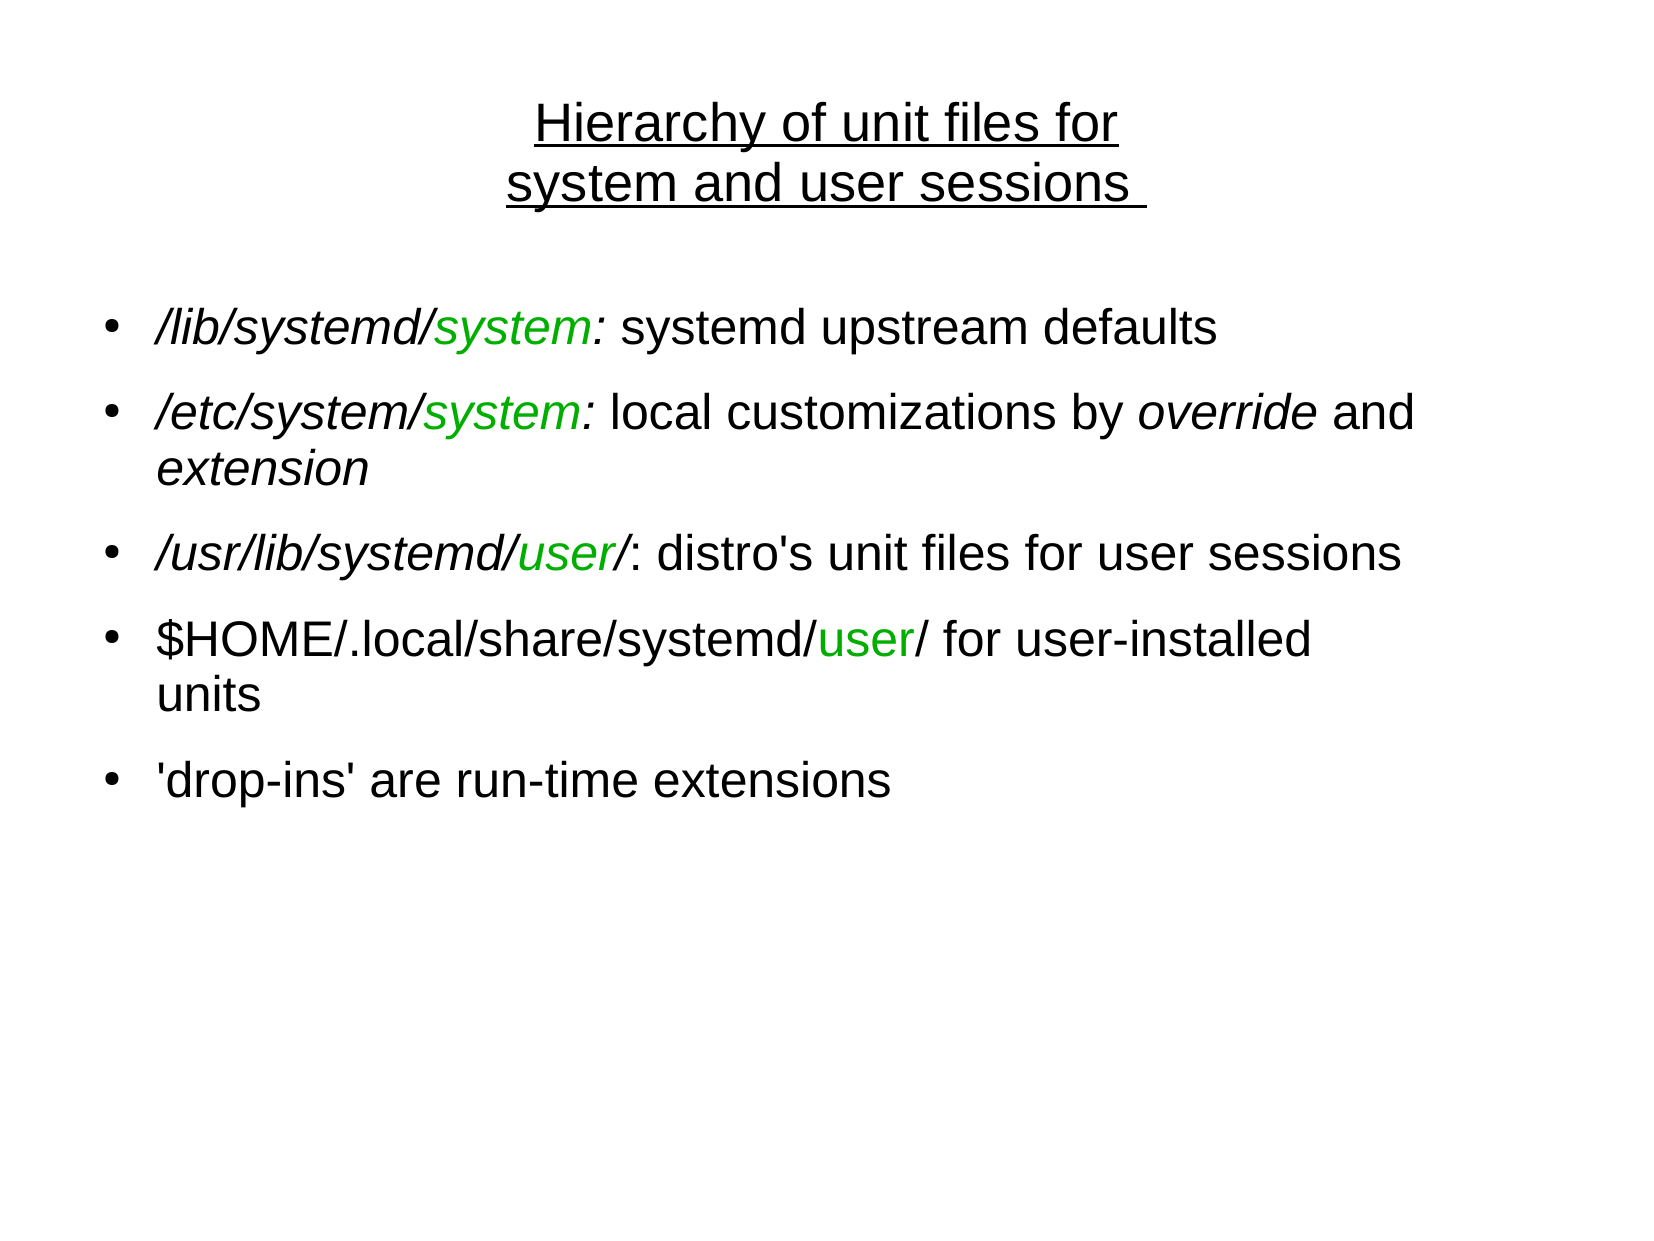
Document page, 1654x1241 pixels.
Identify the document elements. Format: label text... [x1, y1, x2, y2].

title Hierarchy of unit files for system and user sessions [82, 49, 1571, 257]
list /lib/systemd/system: systemd upstream defaults /etc/system/system: local customizations by override and extension /usr/lib/systemd/user/: distro's unit files for user sessions $HOME/.local/share/systemd/user/ for user-installed units 'drop-ins' are run-time extensions [85, 299, 1426, 976]
